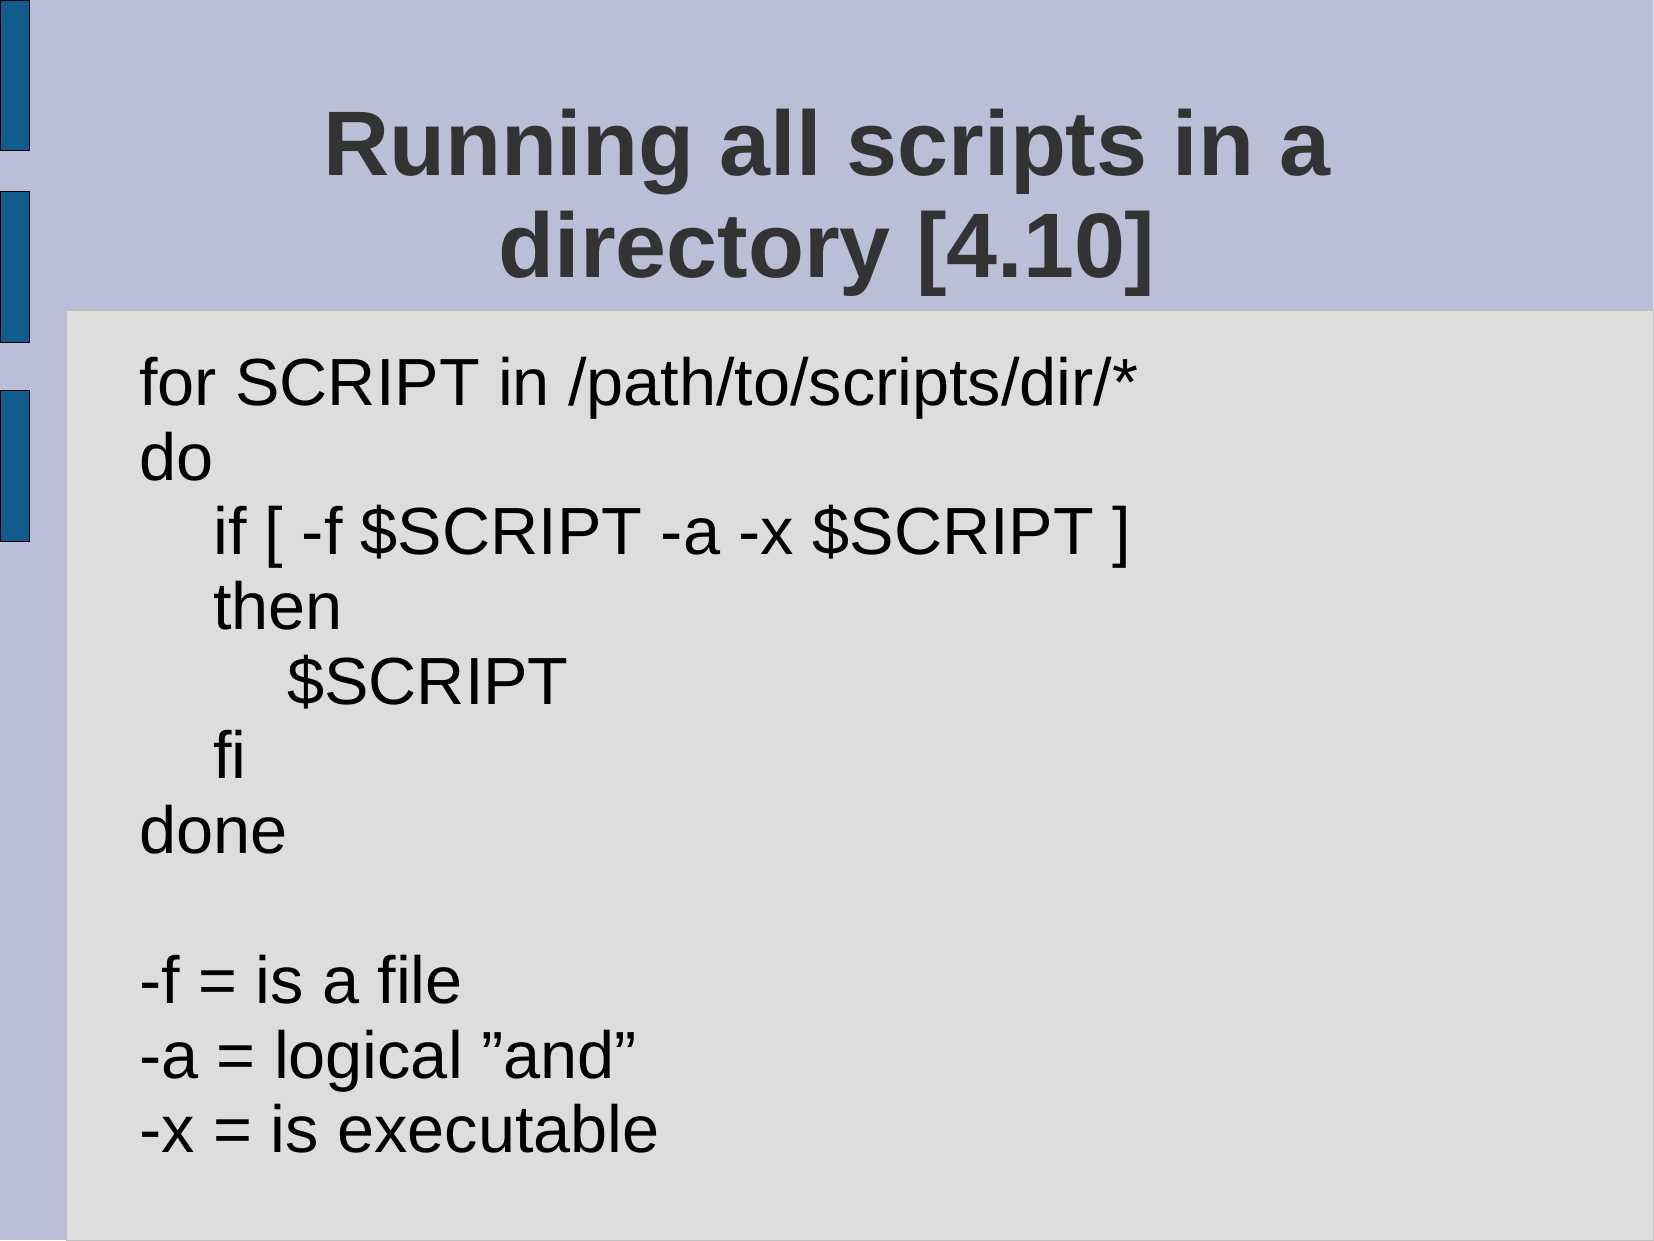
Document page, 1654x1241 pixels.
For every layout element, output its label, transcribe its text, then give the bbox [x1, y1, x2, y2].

list for SCRIPT in /path/to/scripts/dir/* do if [ -f $SCRIPT -a -x $SCRIPT ] then $SCRIPT fi done -f = is a file -a = logical ”and” -x = is executable [121, 344, 1534, 1168]
title Running all scripts in a directory [4.10] [121, 92, 1534, 298]
